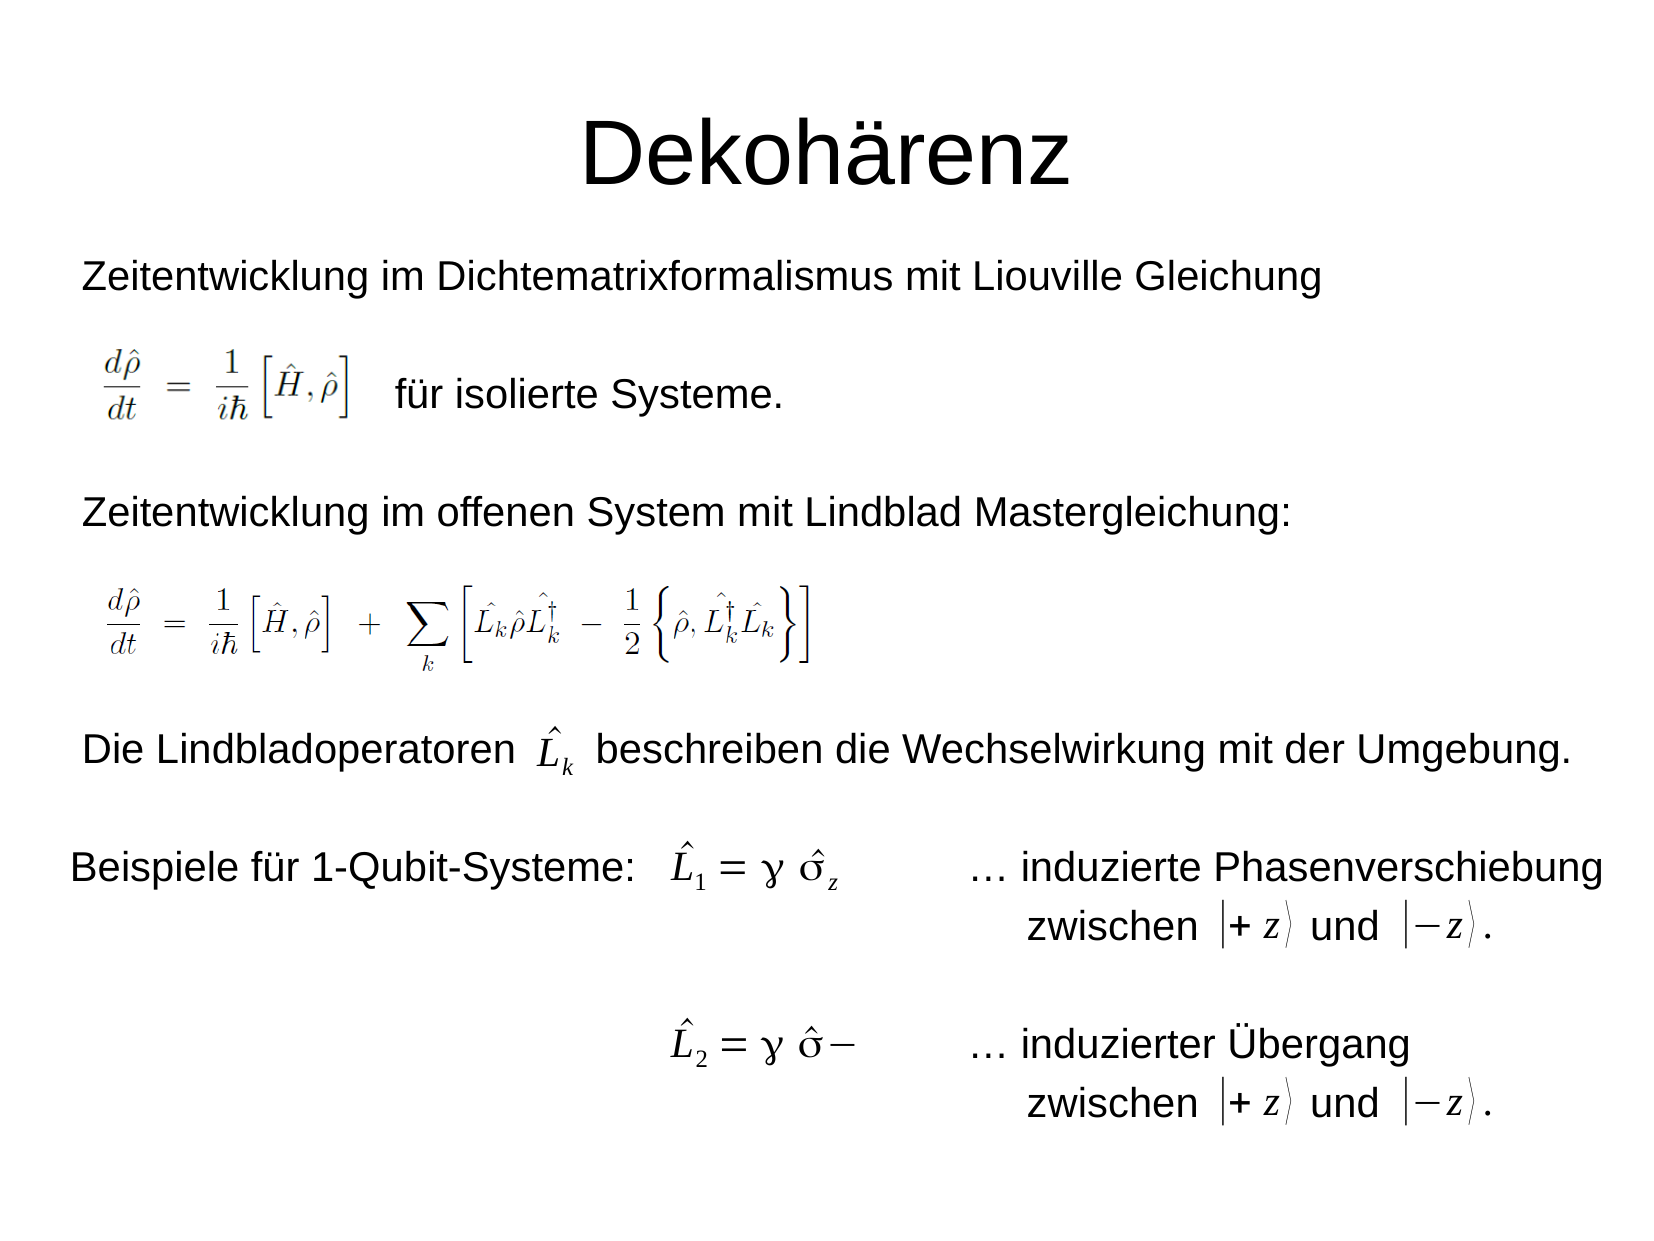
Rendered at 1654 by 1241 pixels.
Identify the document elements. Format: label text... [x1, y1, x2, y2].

chart [1214, 897, 1295, 950]
text_box Zeitentwicklung im offenen System mit Lindblad Mastergleichung: [67, 481, 1307, 544]
chart [1395, 897, 1500, 950]
picture [94, 566, 833, 686]
title Dekohärenz [82, 49, 1571, 257]
text_box Beispiele für 1-Qubit-Systeme: [55, 836, 651, 898]
picture [82, 318, 375, 438]
chart [661, 838, 845, 897]
text_box und [1295, 895, 1395, 958]
text_box … induzierter Übergang [952, 1013, 1427, 1076]
text_box zwischen [1011, 1072, 1214, 1135]
text_box zwischen [1011, 895, 1214, 957]
text_box für isolierte Systeme. [380, 363, 800, 426]
chart [527, 723, 581, 782]
text_box und [1295, 1072, 1395, 1135]
text_box beschreiben die Wechselwirkung mit der Umgebung. [580, 718, 1588, 780]
chart [1395, 1074, 1500, 1127]
text_box … induzierte Phasenverschiebung [952, 836, 1619, 898]
text_box Die Lindbladoperatoren [67, 718, 532, 780]
chart [661, 1015, 864, 1074]
chart [1214, 1074, 1295, 1127]
text_box Zeitentwicklung im Dichtematrixformalismus mit Liouville Gleichung [66, 245, 1338, 308]
